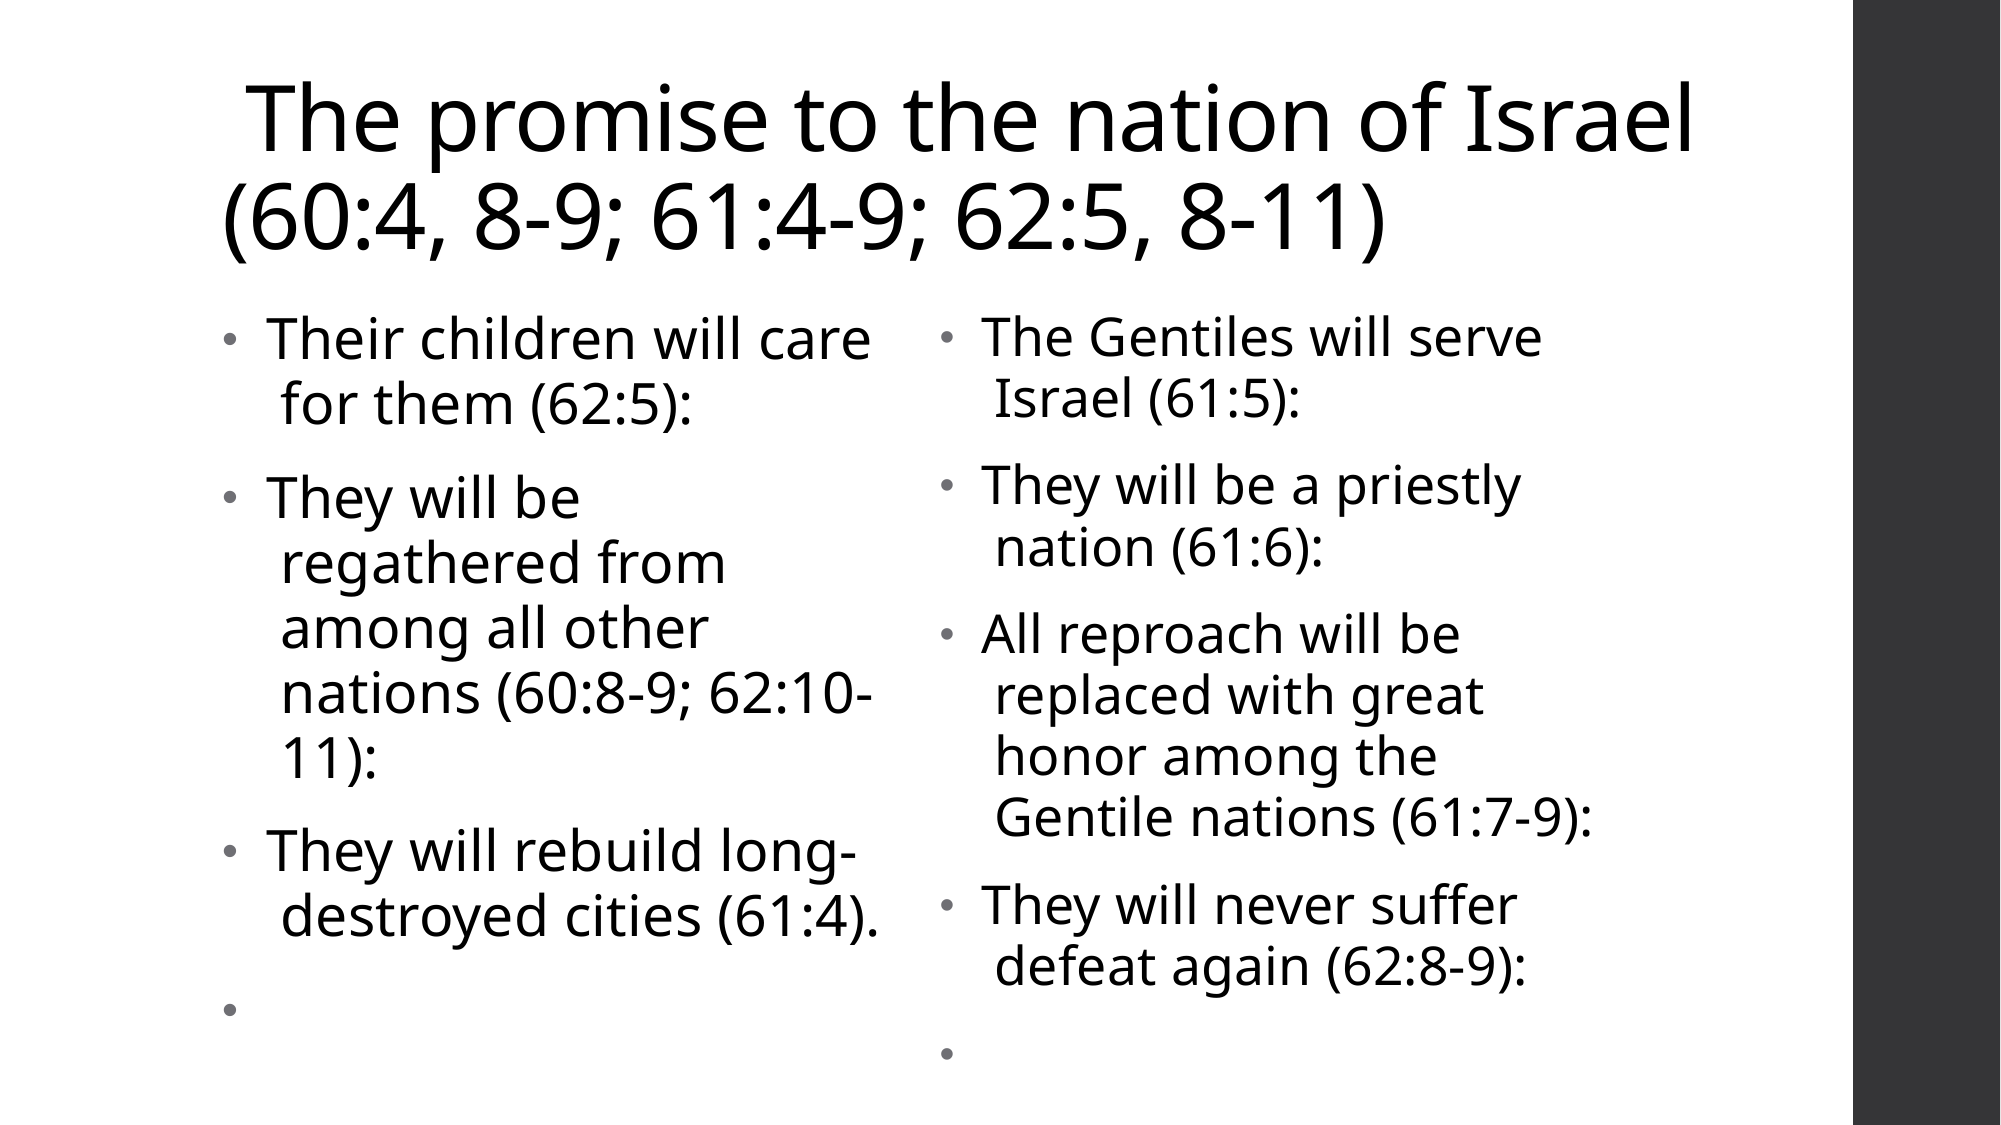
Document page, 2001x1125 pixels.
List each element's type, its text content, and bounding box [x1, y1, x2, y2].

list Their children will care for them (62:5): They will be regathered from among all other nations (60:8-9; 62:10-11): They will rebuild long-destroyed cities (61:4). [207, 299, 900, 1014]
title The promise to the nation of Israel (60:4, 8-9; 61:4-9; 62:5, 8-11) [206, 60, 1797, 278]
list The Gentiles will serve Israel (61:5): They will be a priestly nation (61:6): All reproach will be replaced with great honor among the Gentile nations (61:7-9): They will never suffer defeat again (62:8-9): [924, 299, 1617, 1014]
